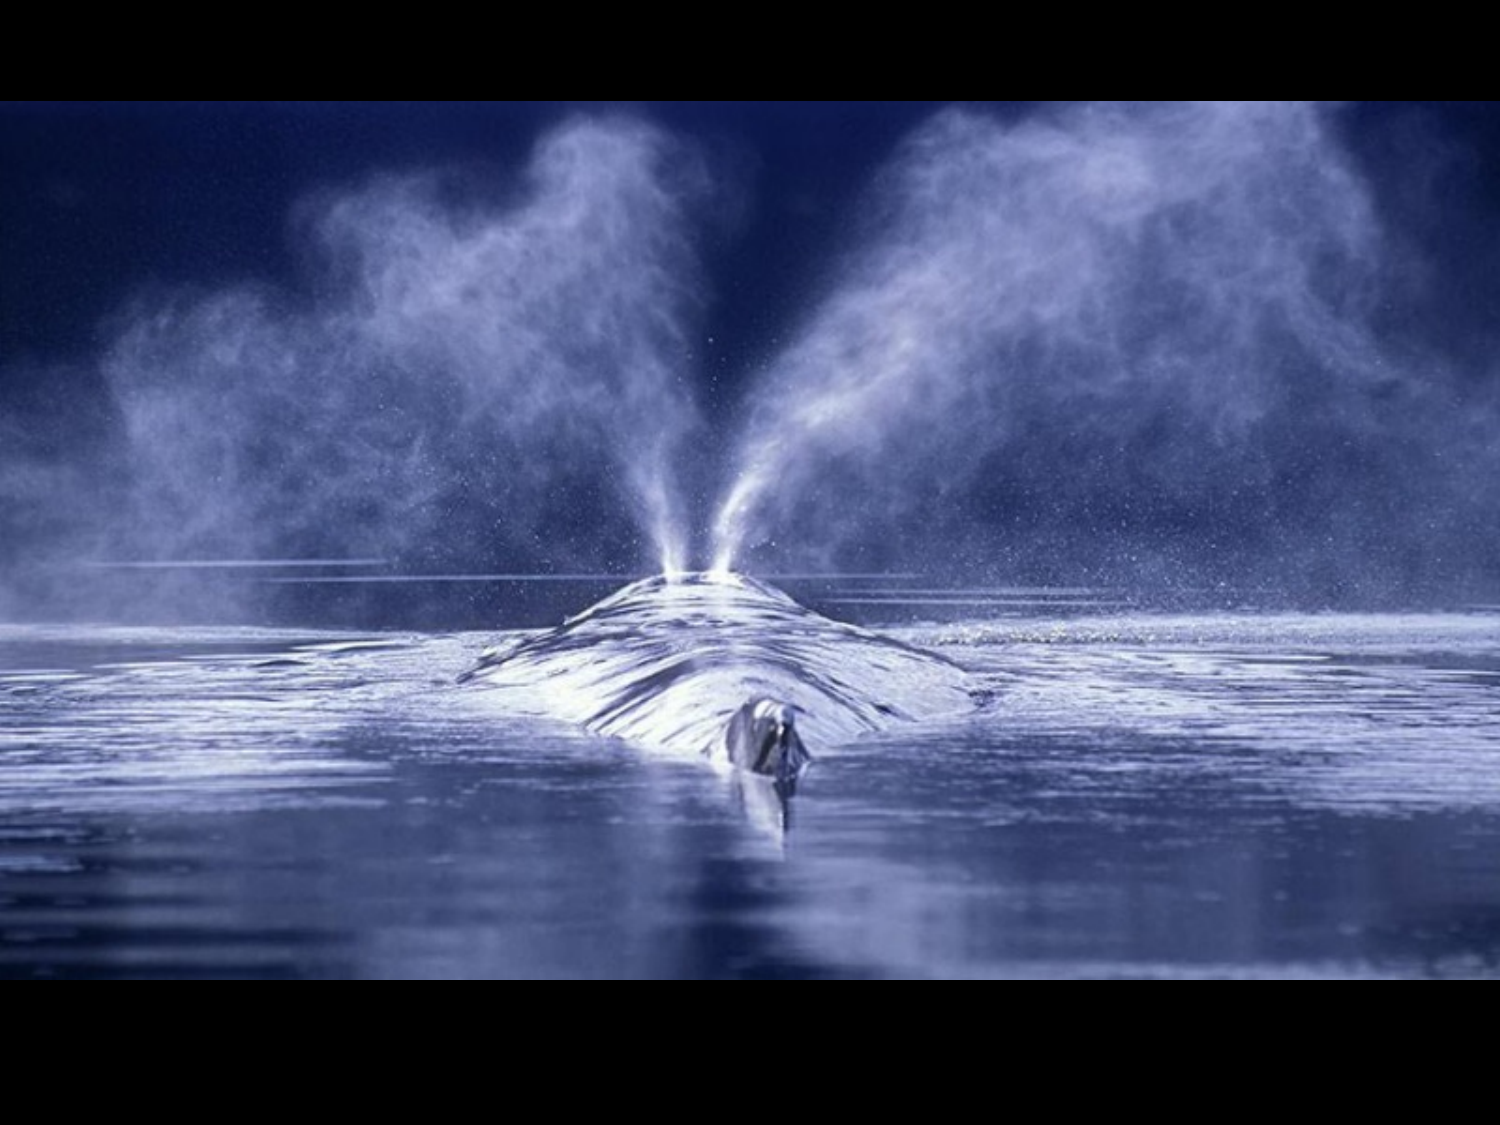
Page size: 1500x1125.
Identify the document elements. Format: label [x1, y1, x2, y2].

picture [0, 101, 1500, 980]
